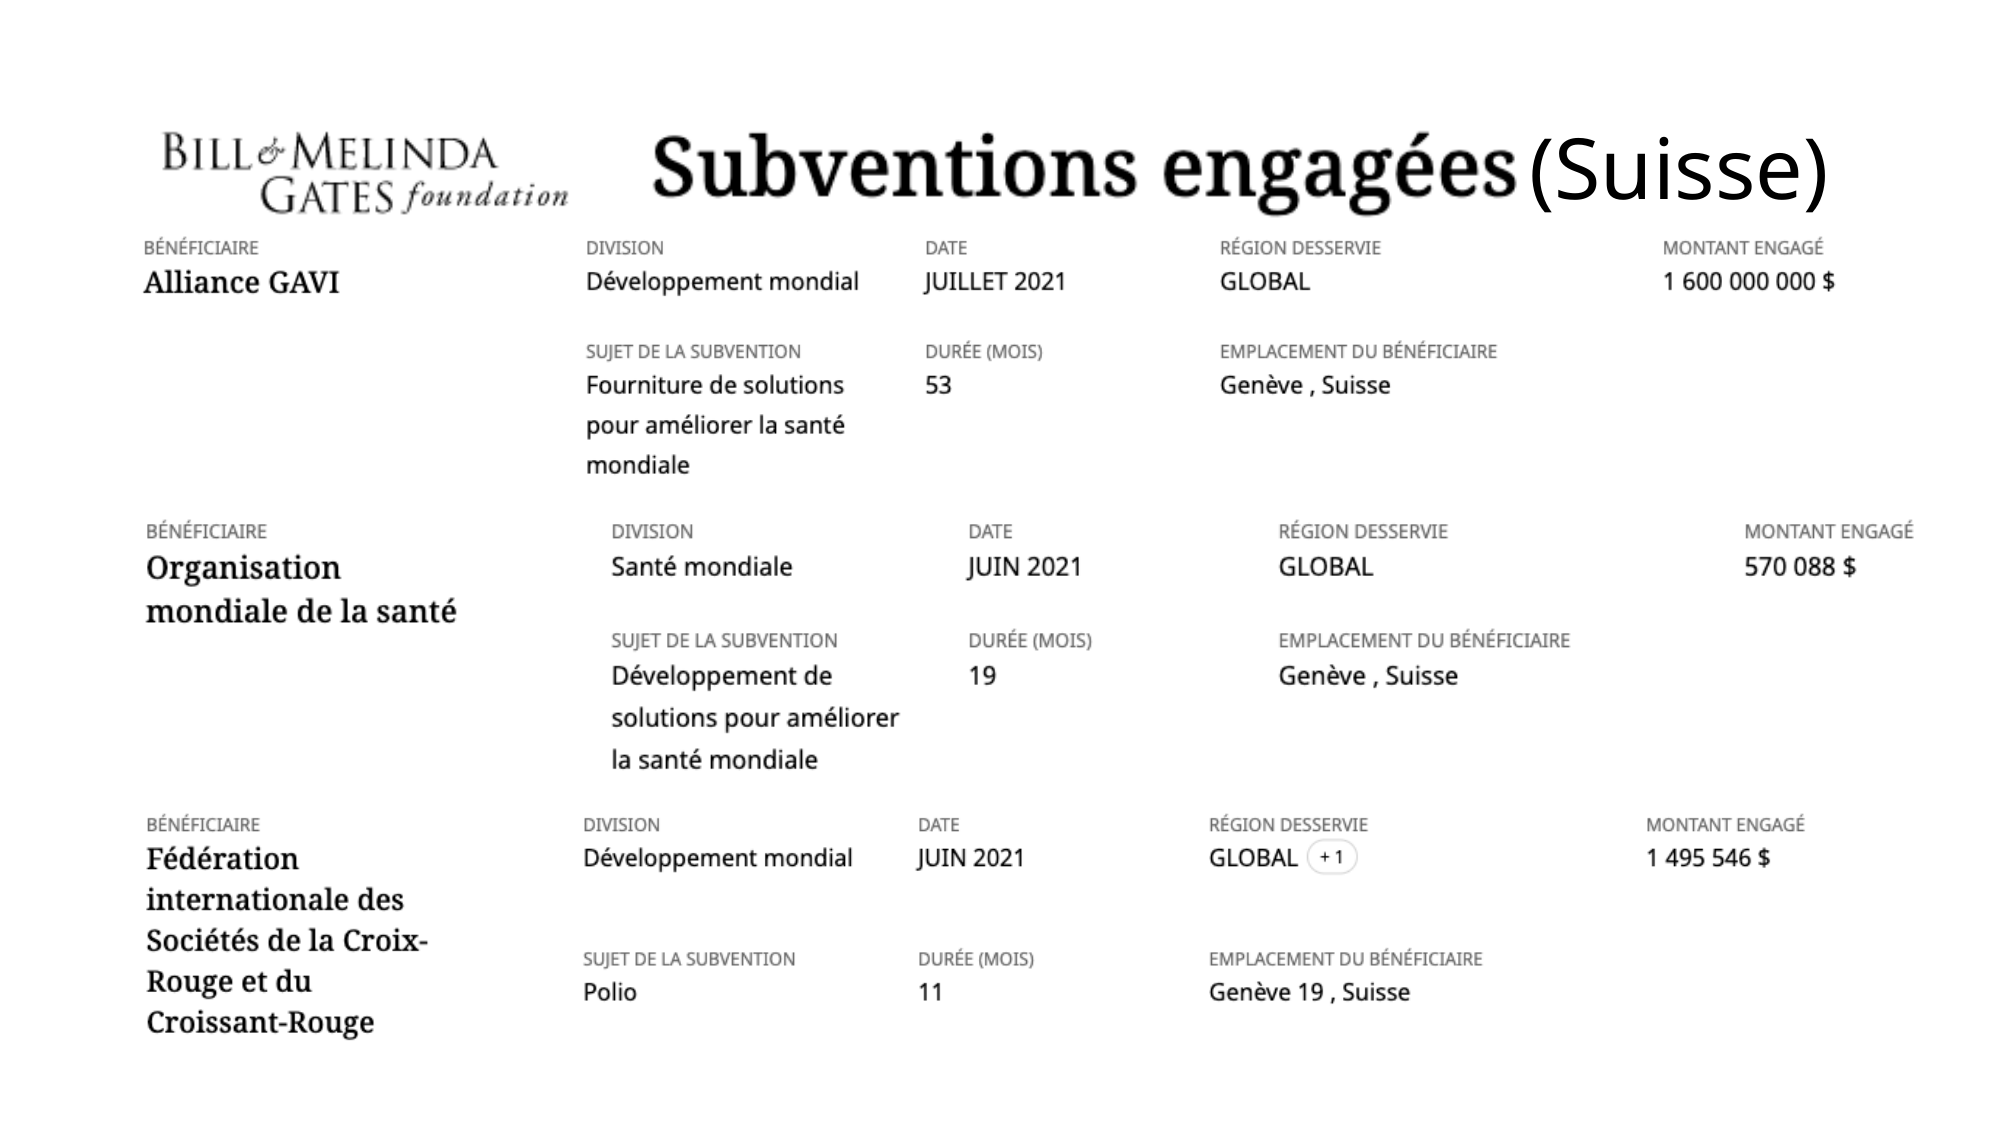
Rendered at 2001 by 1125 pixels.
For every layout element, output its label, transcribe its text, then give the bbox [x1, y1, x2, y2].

picture [132, 795, 1824, 1046]
picture [129, 99, 1868, 499]
title (Suisse) [1514, 80, 1868, 265]
picture [129, 509, 1962, 794]
